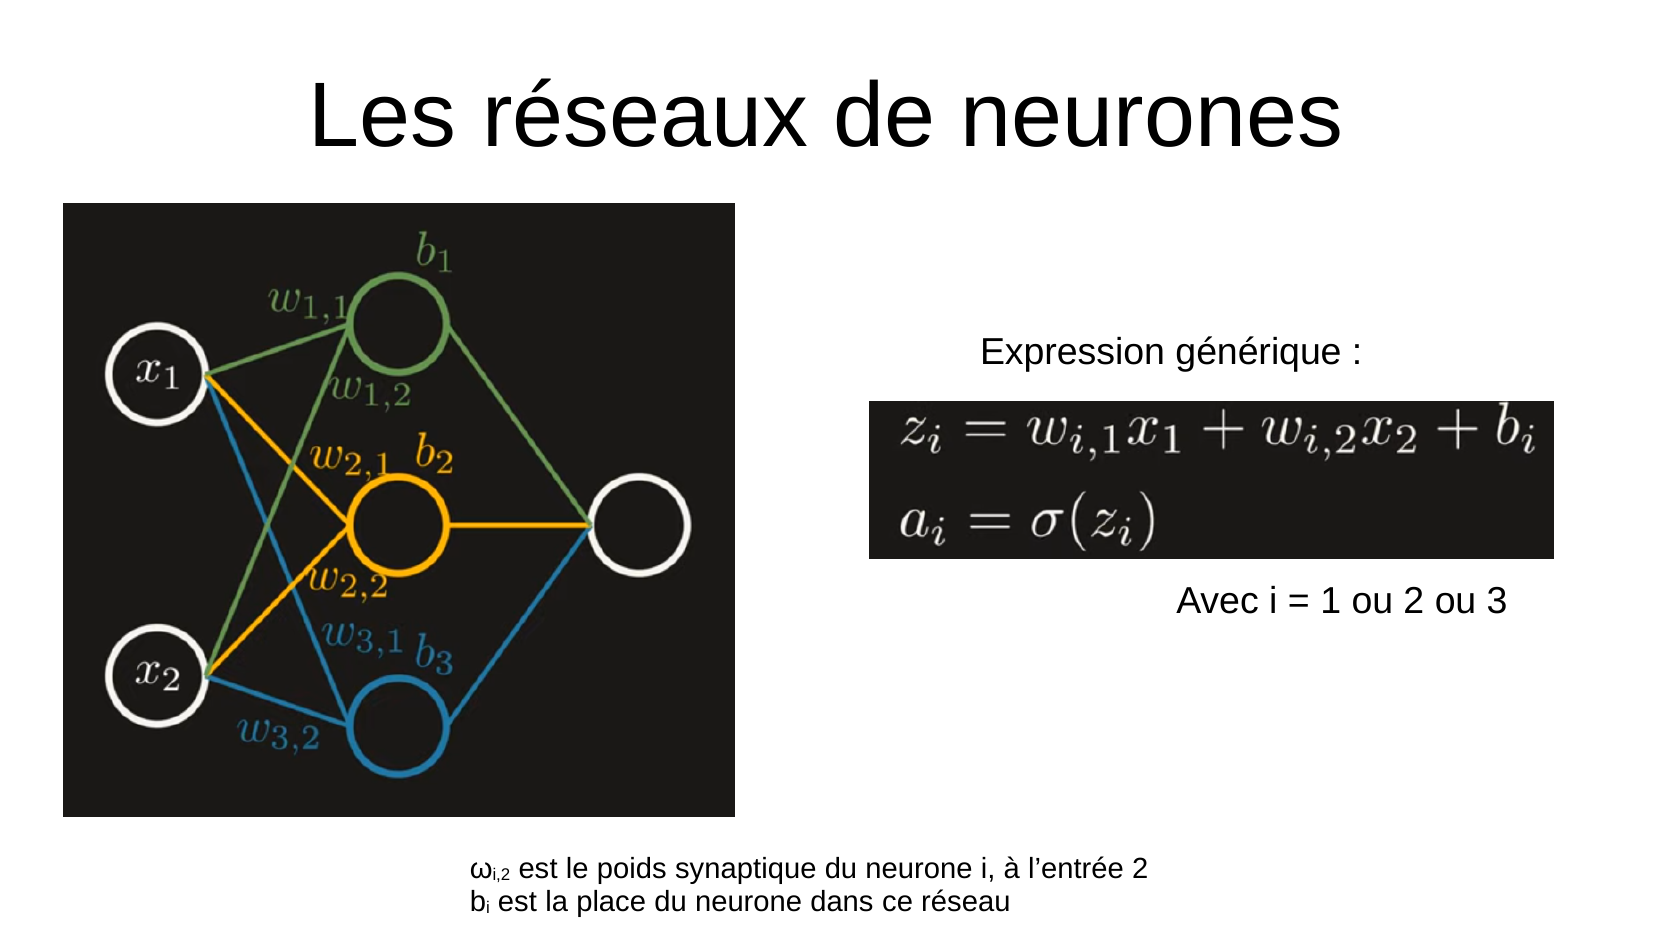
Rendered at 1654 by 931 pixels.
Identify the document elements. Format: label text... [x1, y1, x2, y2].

text_box Avec i = 1 ou 2 ou 3 [1161, 572, 1523, 630]
title Les réseaux de neurones [82, 37, 1571, 193]
text_box Expression générique : [965, 322, 1378, 380]
picture [63, 203, 735, 817]
picture [869, 401, 1554, 559]
text_box ωi,2 est le poids synaptique du neurone i, à l’entrée 2 bi est la place du neurone dans ce réseau [454, 844, 1165, 925]
